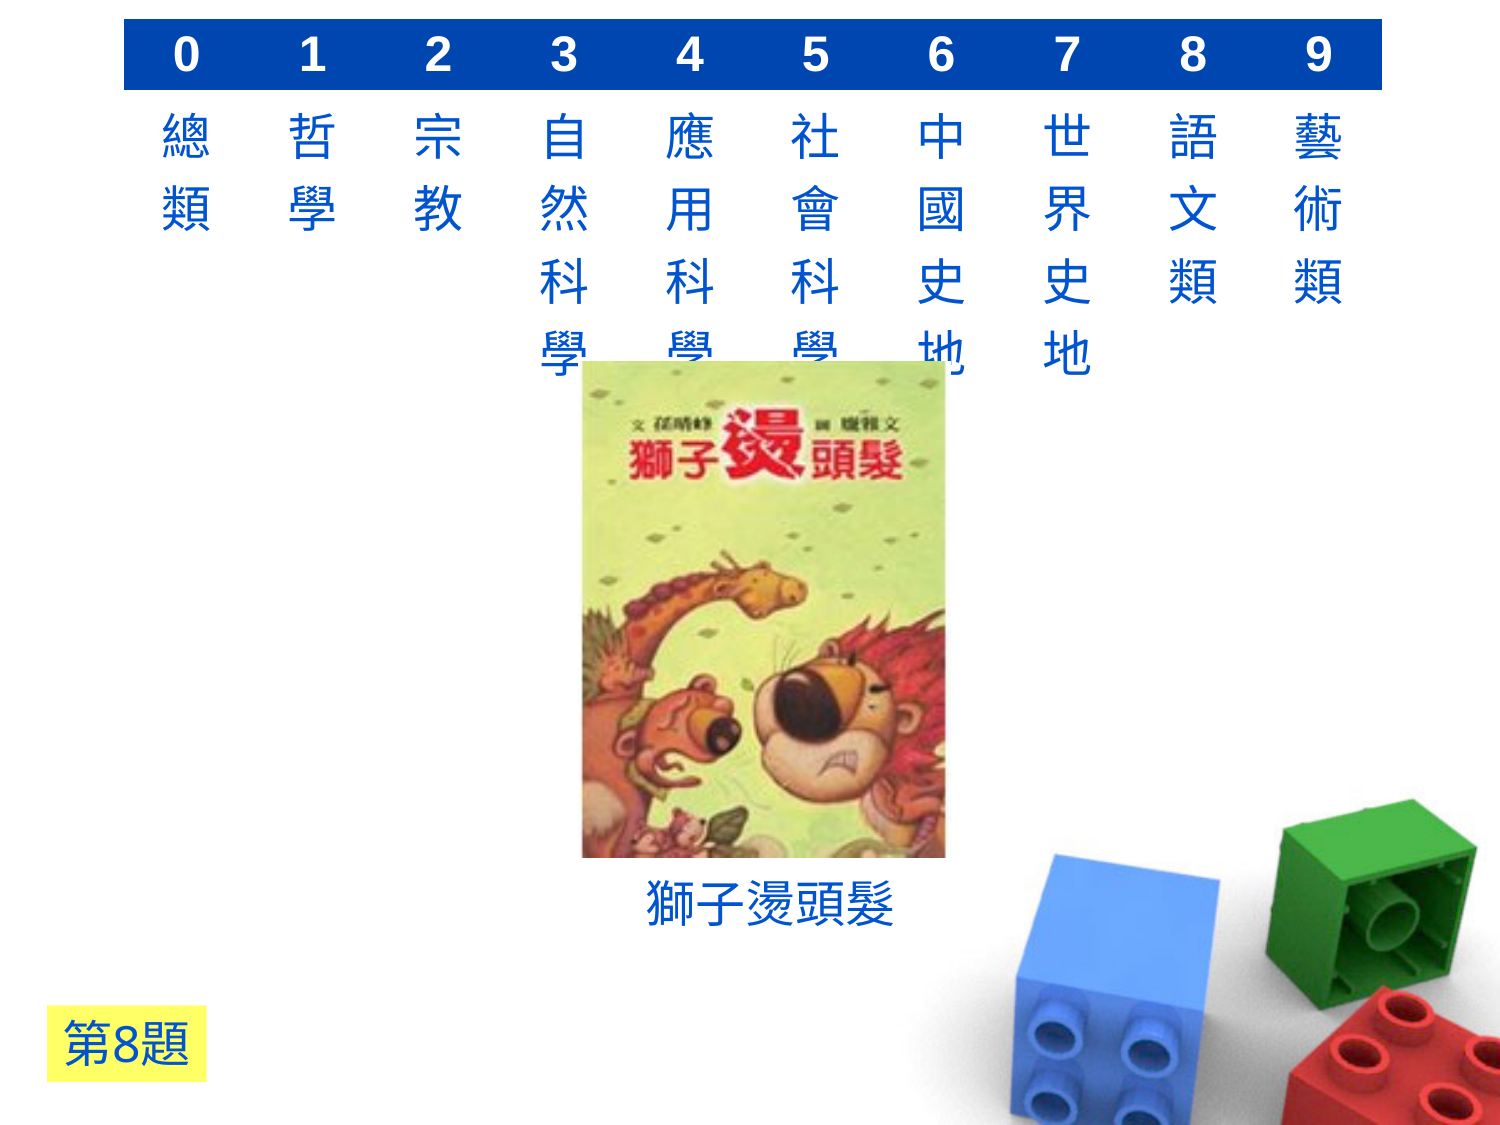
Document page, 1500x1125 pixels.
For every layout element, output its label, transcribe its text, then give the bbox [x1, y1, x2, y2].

table_cell 哲學 [250, 90, 376, 395]
table_header 2 [376, 19, 501, 90]
table_cell 中國史地 [879, 90, 1004, 395]
table_cell 社會科學 [753, 90, 879, 361]
table_cell 語文類 [1130, 90, 1256, 395]
table_cell 藝術類 [1256, 90, 1382, 395]
picture [249, 187, 1500, 1125]
table_cell 世界史地 [1004, 90, 1130, 395]
table_header 7 [1004, 19, 1130, 90]
table_header 3 [501, 19, 627, 90]
text_box 獅子燙頭髮 [590, 864, 951, 940]
table_cell 總類 [124, 90, 250, 395]
table_header 1 [250, 19, 376, 90]
table_cell 自然科學 [501, 90, 627, 395]
table_header 5 [753, 19, 879, 90]
table_header 6 [879, 19, 1004, 90]
table_header 4 [627, 19, 753, 90]
table_cell 宗教 [376, 90, 501, 395]
text_box 第8題 [47, 1005, 207, 1083]
table_cell 應用科學 [627, 90, 753, 361]
table_header 8 [1130, 19, 1256, 90]
table_header 9 [1256, 19, 1382, 90]
table_cell 中國史地 [941, 348, 948, 361]
table_header 0 [124, 19, 250, 90]
